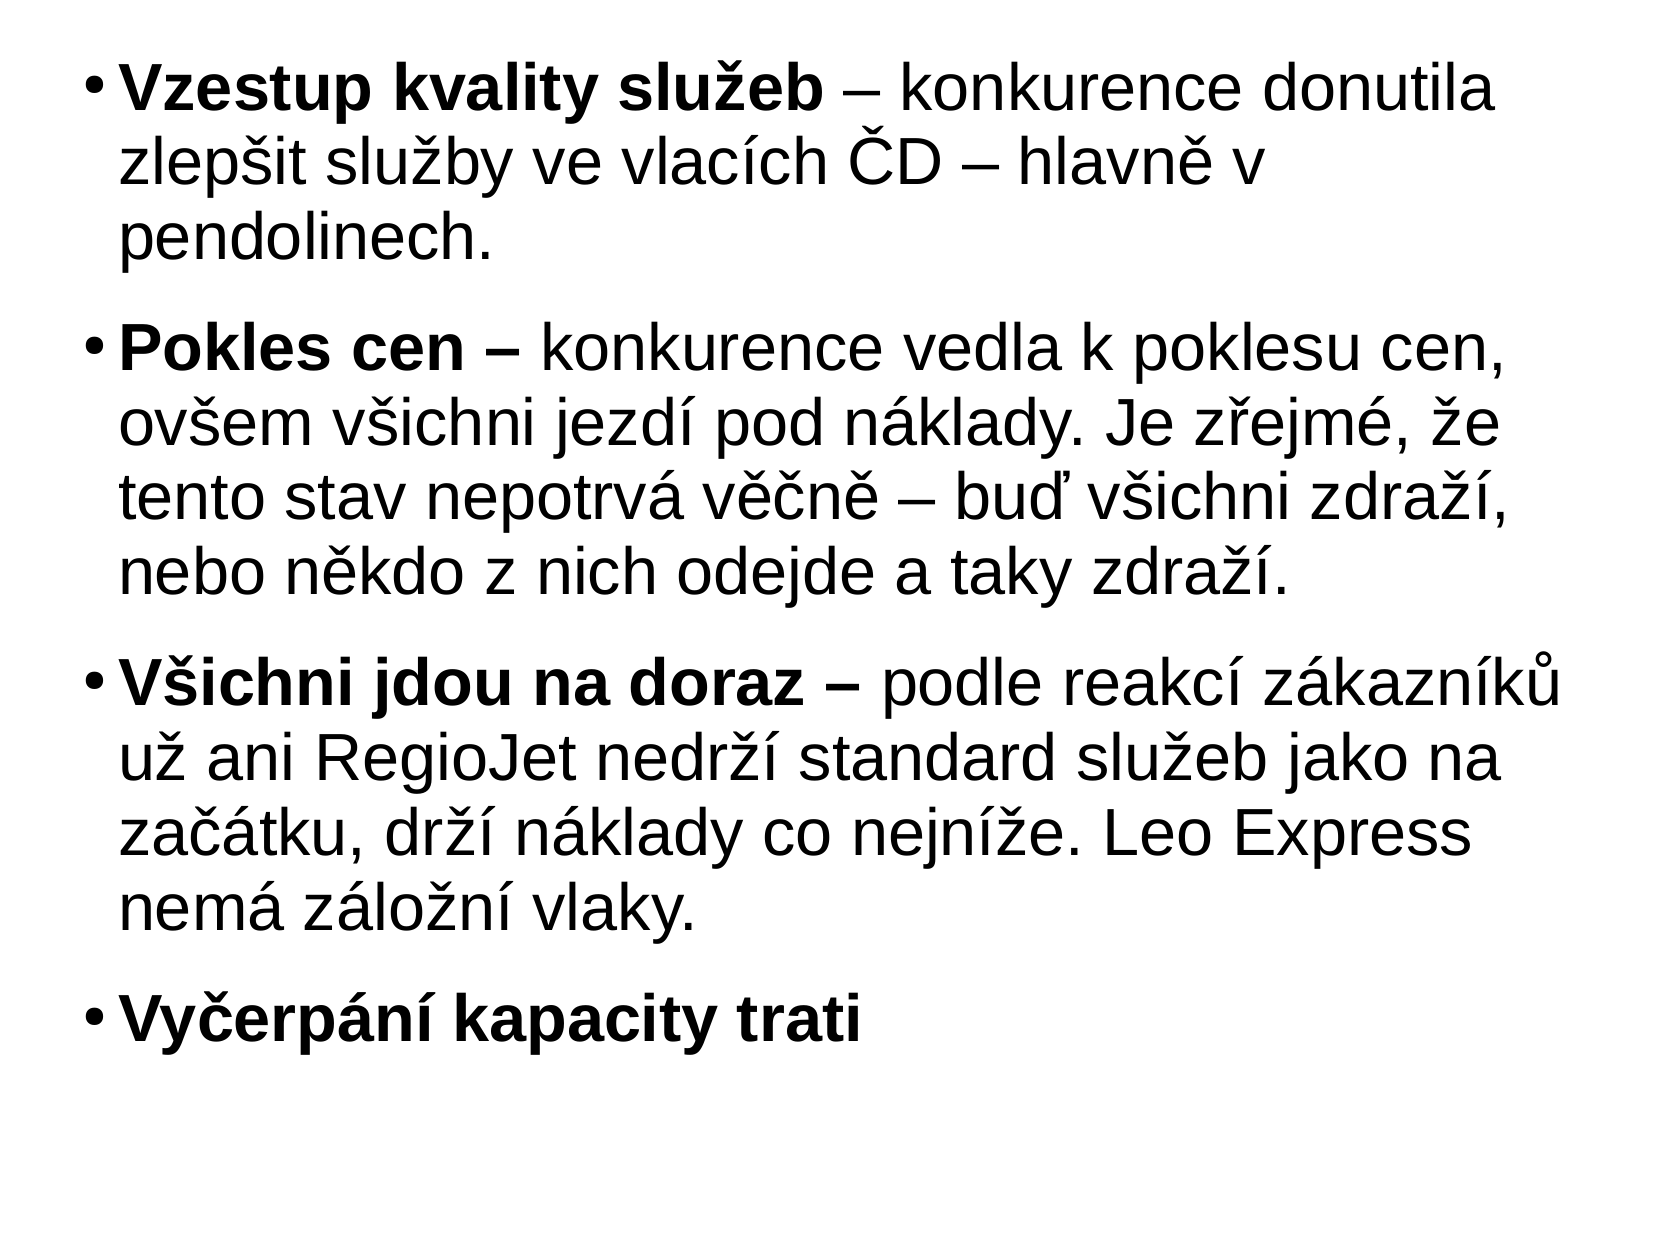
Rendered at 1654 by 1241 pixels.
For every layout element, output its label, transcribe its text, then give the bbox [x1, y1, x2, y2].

subtitle Vzestup kvality služeb – konkurence donutila zlepšit služby ve vlacích ČD – hlavně v pendolinech. Pokles cen – konkurence vedla k poklesu cen, ovšem všichni jezdí pod náklady. Je zřejmé, že tento stav nepotrvá věčně – buď všichni zdraží, nebo někdo z nich odejde a taky zdraží. Všichni jdou na doraz – podle reakcí zákazníků už ani RegioJet nedrží standard služeb jako na začátku, drží náklady co nejníže. Leo Express nemá záložní vlaky. Vyčerpání kapacity trati [82, 49, 1571, 1109]
